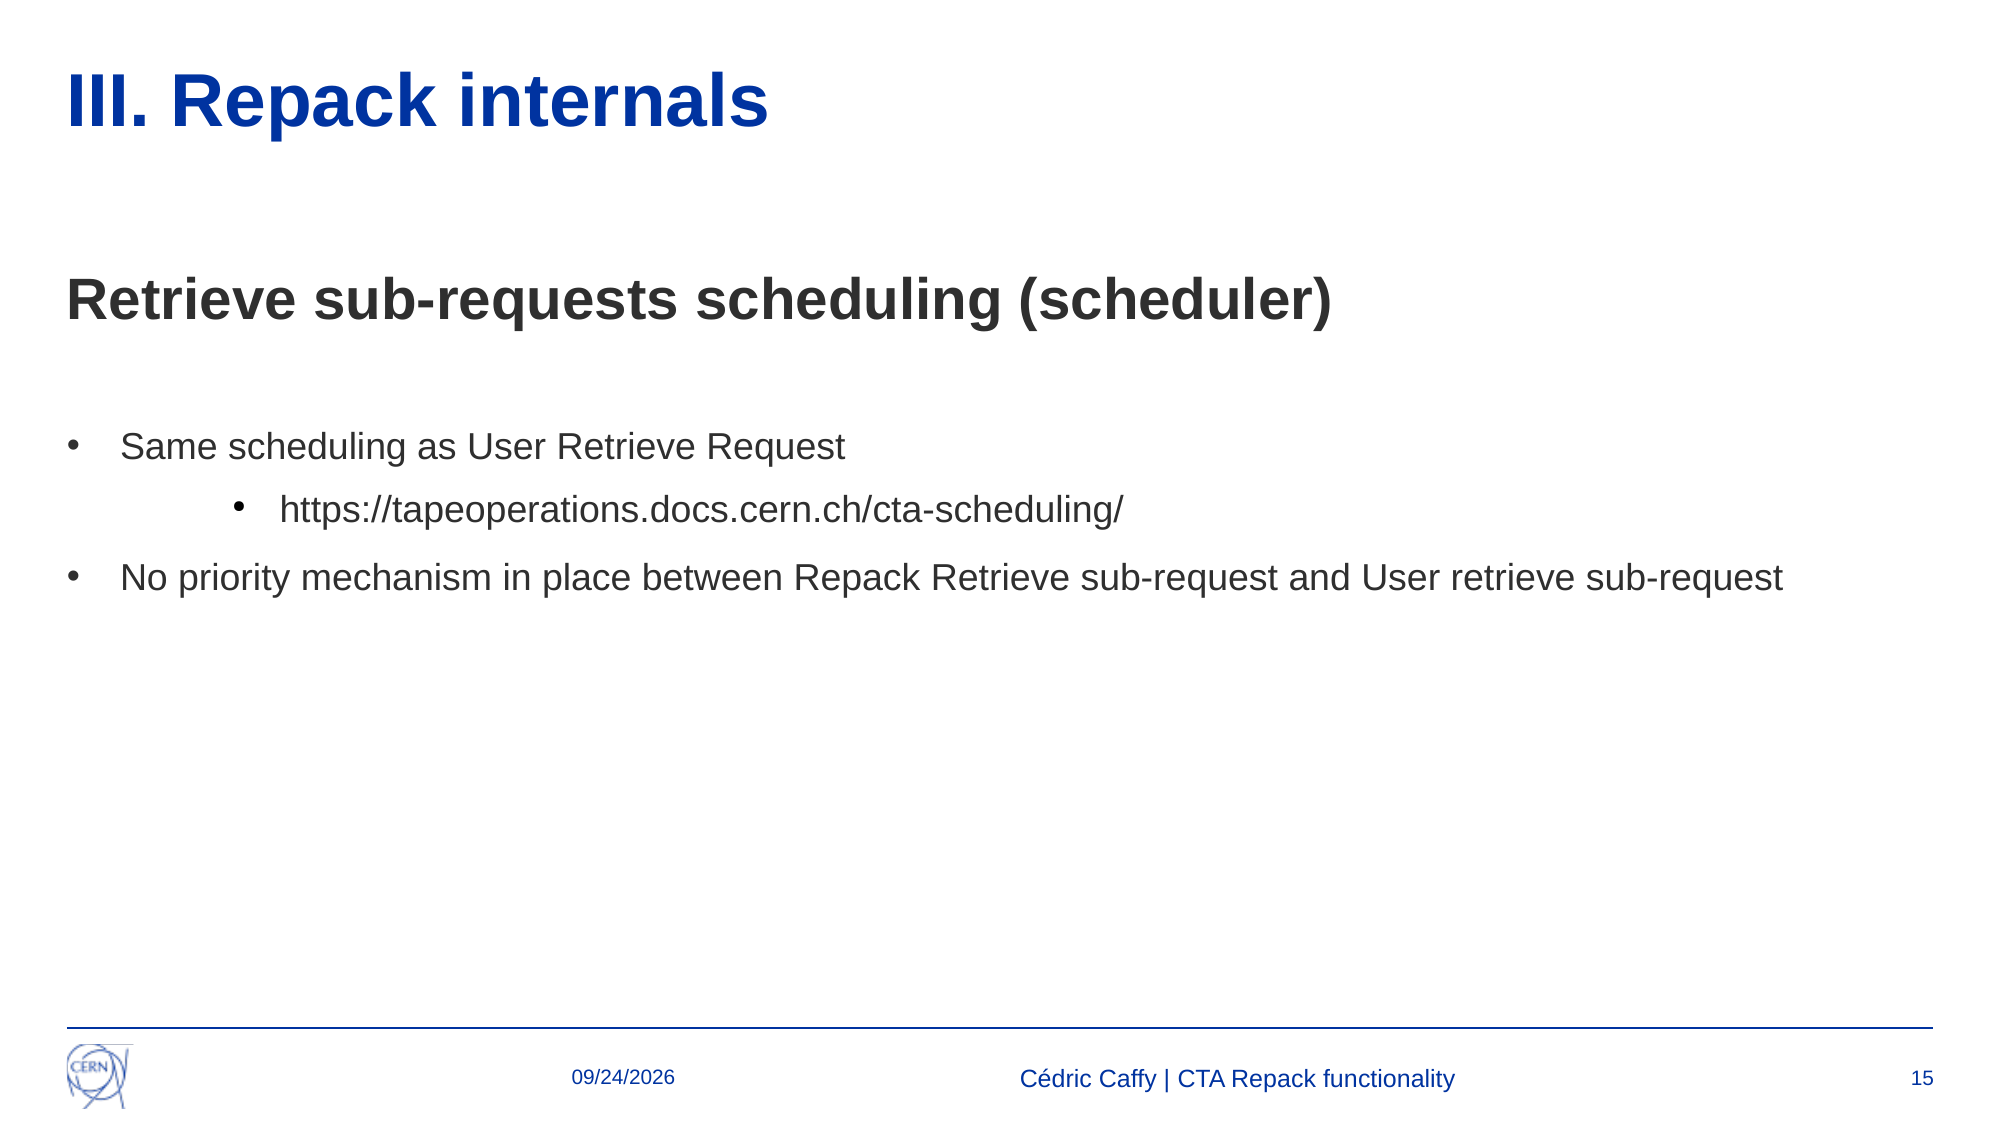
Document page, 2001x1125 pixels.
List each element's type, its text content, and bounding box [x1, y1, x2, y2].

slide_number 10/01/2020 [571, 1046, 676, 1107]
slide_number <number> [1822, 1047, 1934, 1108]
title III. Repack internals [66, 61, 1933, 237]
footer Cédric Caffy | CTA Repack functionality [698, 1047, 1777, 1108]
list Retrieve sub-requests scheduling (scheduler) Same scheduling as User Retrieve Request https://tapeoperations.docs.cern.ch/cta-scheduling/ No priority mechanism in place between Repack Retrieve sub-request and User retrieve sub-request [66, 261, 1951, 1018]
